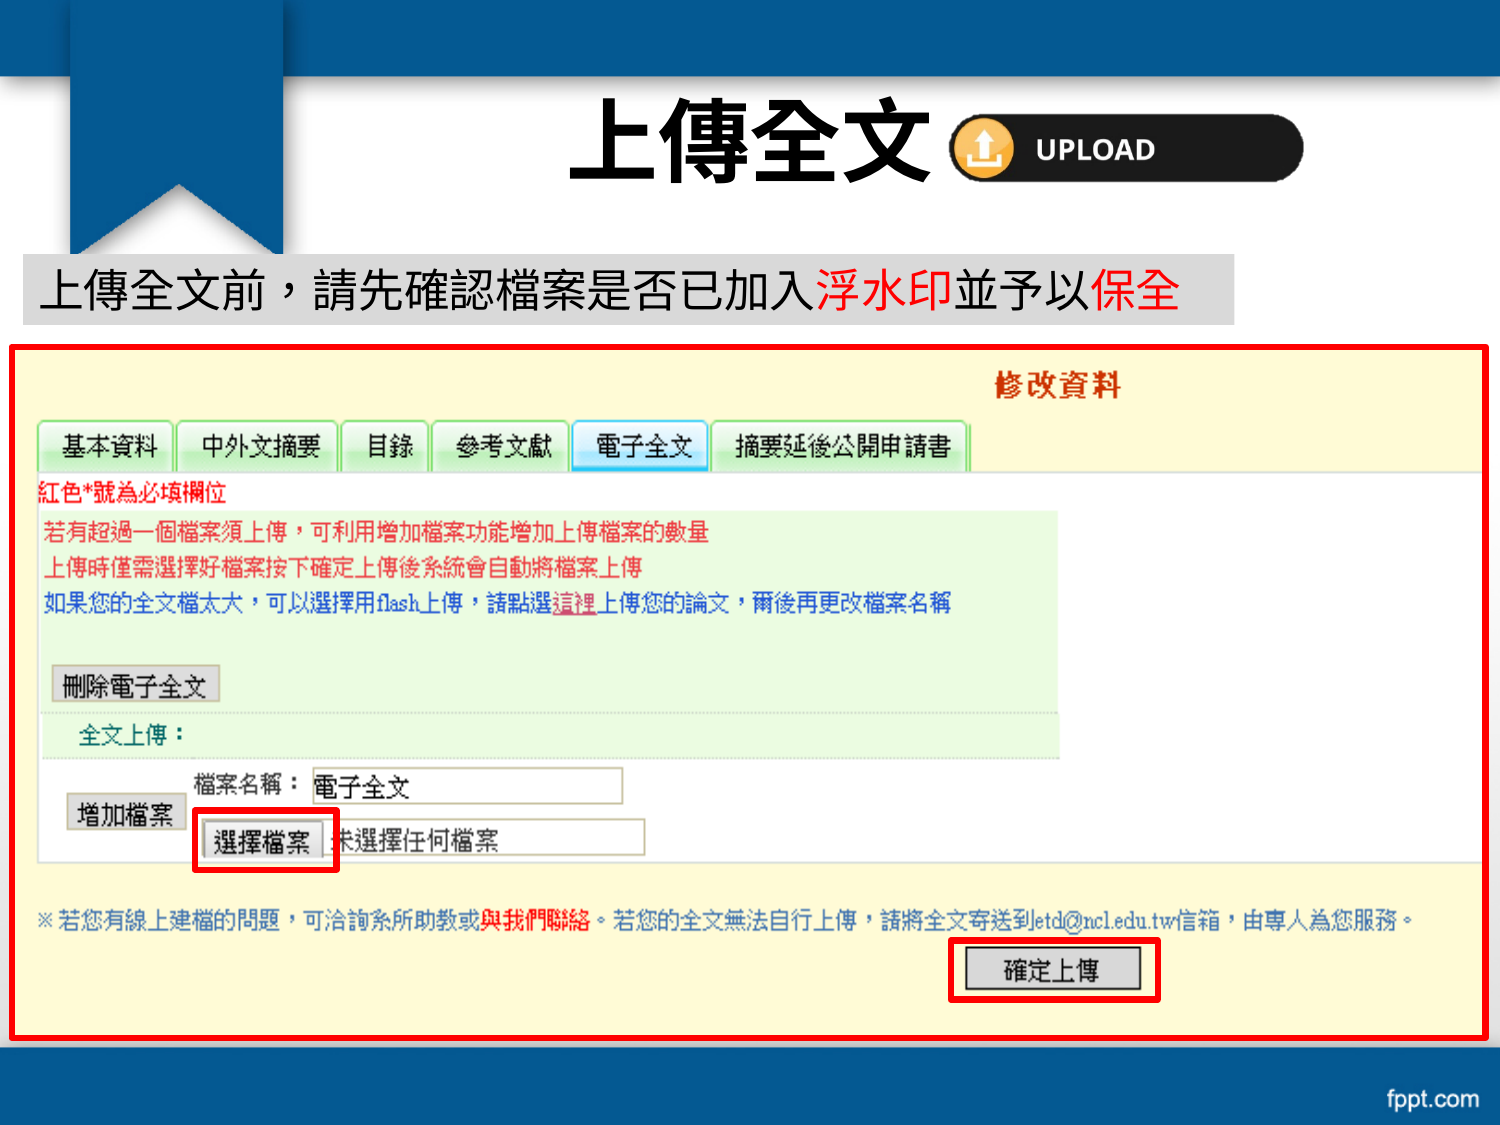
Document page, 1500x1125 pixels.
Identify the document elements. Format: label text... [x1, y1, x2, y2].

title 上傳全文 [75, 45, 1426, 233]
picture [14, 349, 1483, 1036]
picture [787, 73, 1465, 230]
text_box 上傳全文前，請先確認檔案是否已加入浮水印並予以保全 [23, 254, 1235, 325]
